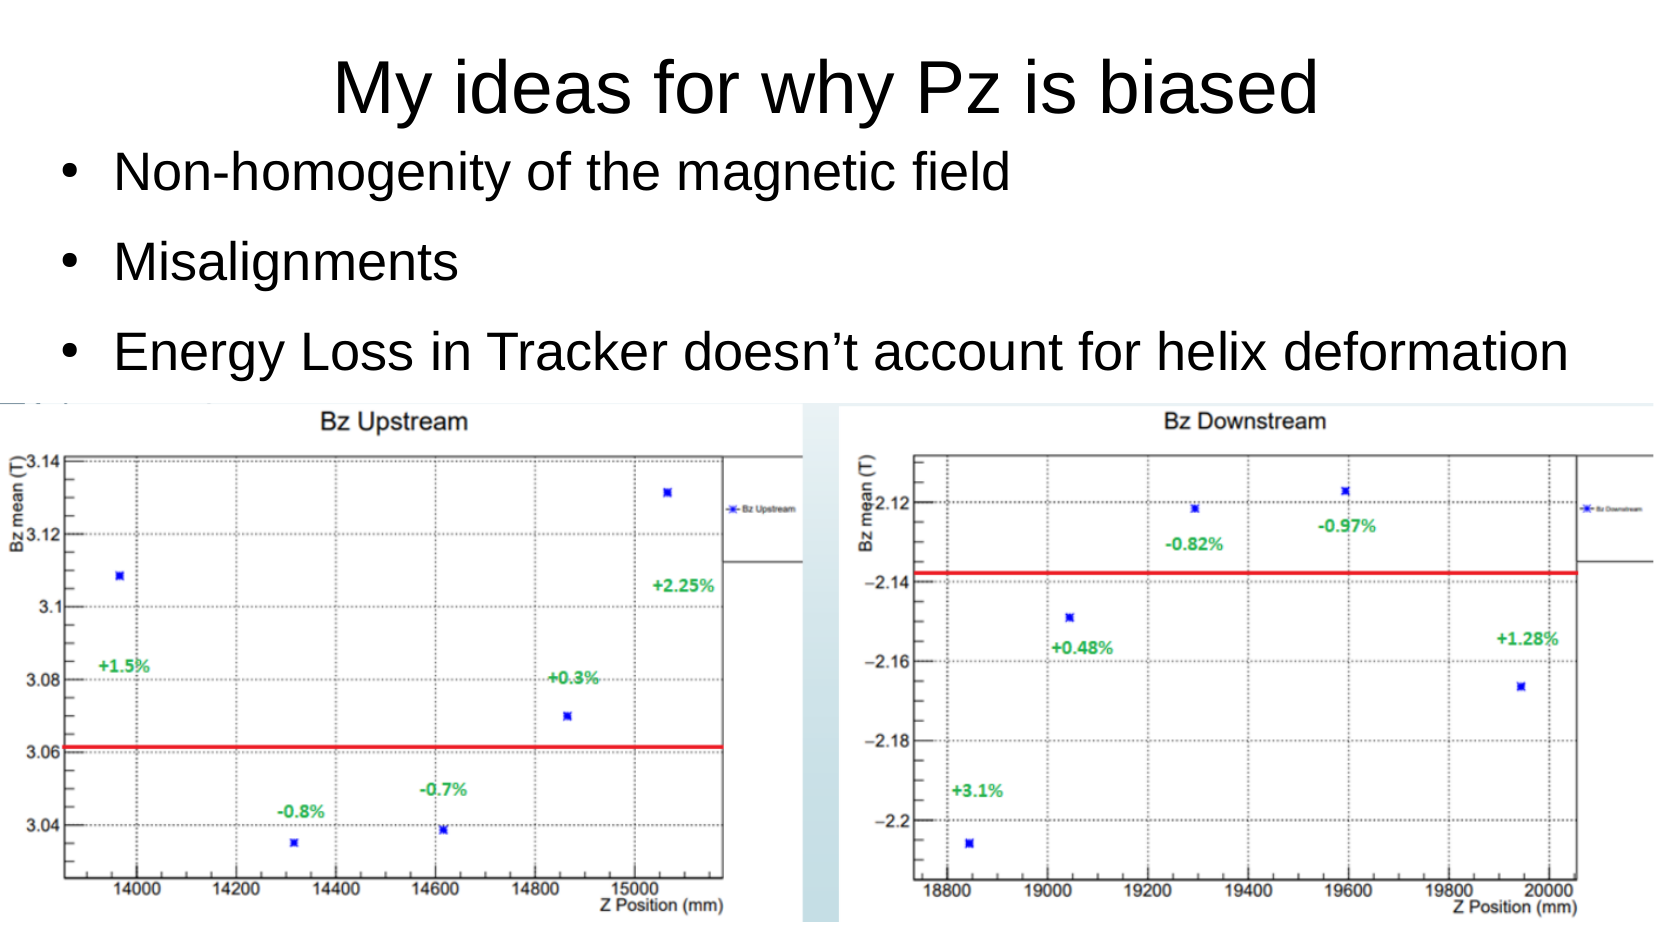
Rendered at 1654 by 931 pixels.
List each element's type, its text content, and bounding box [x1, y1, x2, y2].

picture [0, 403, 1654, 922]
title My ideas for why Pz is biased [82, 10, 1571, 141]
list Non-homogenity of the magnetic field Misalignments Energy Loss in Tracker doesn’t account for helix deformation [42, 141, 1595, 403]
